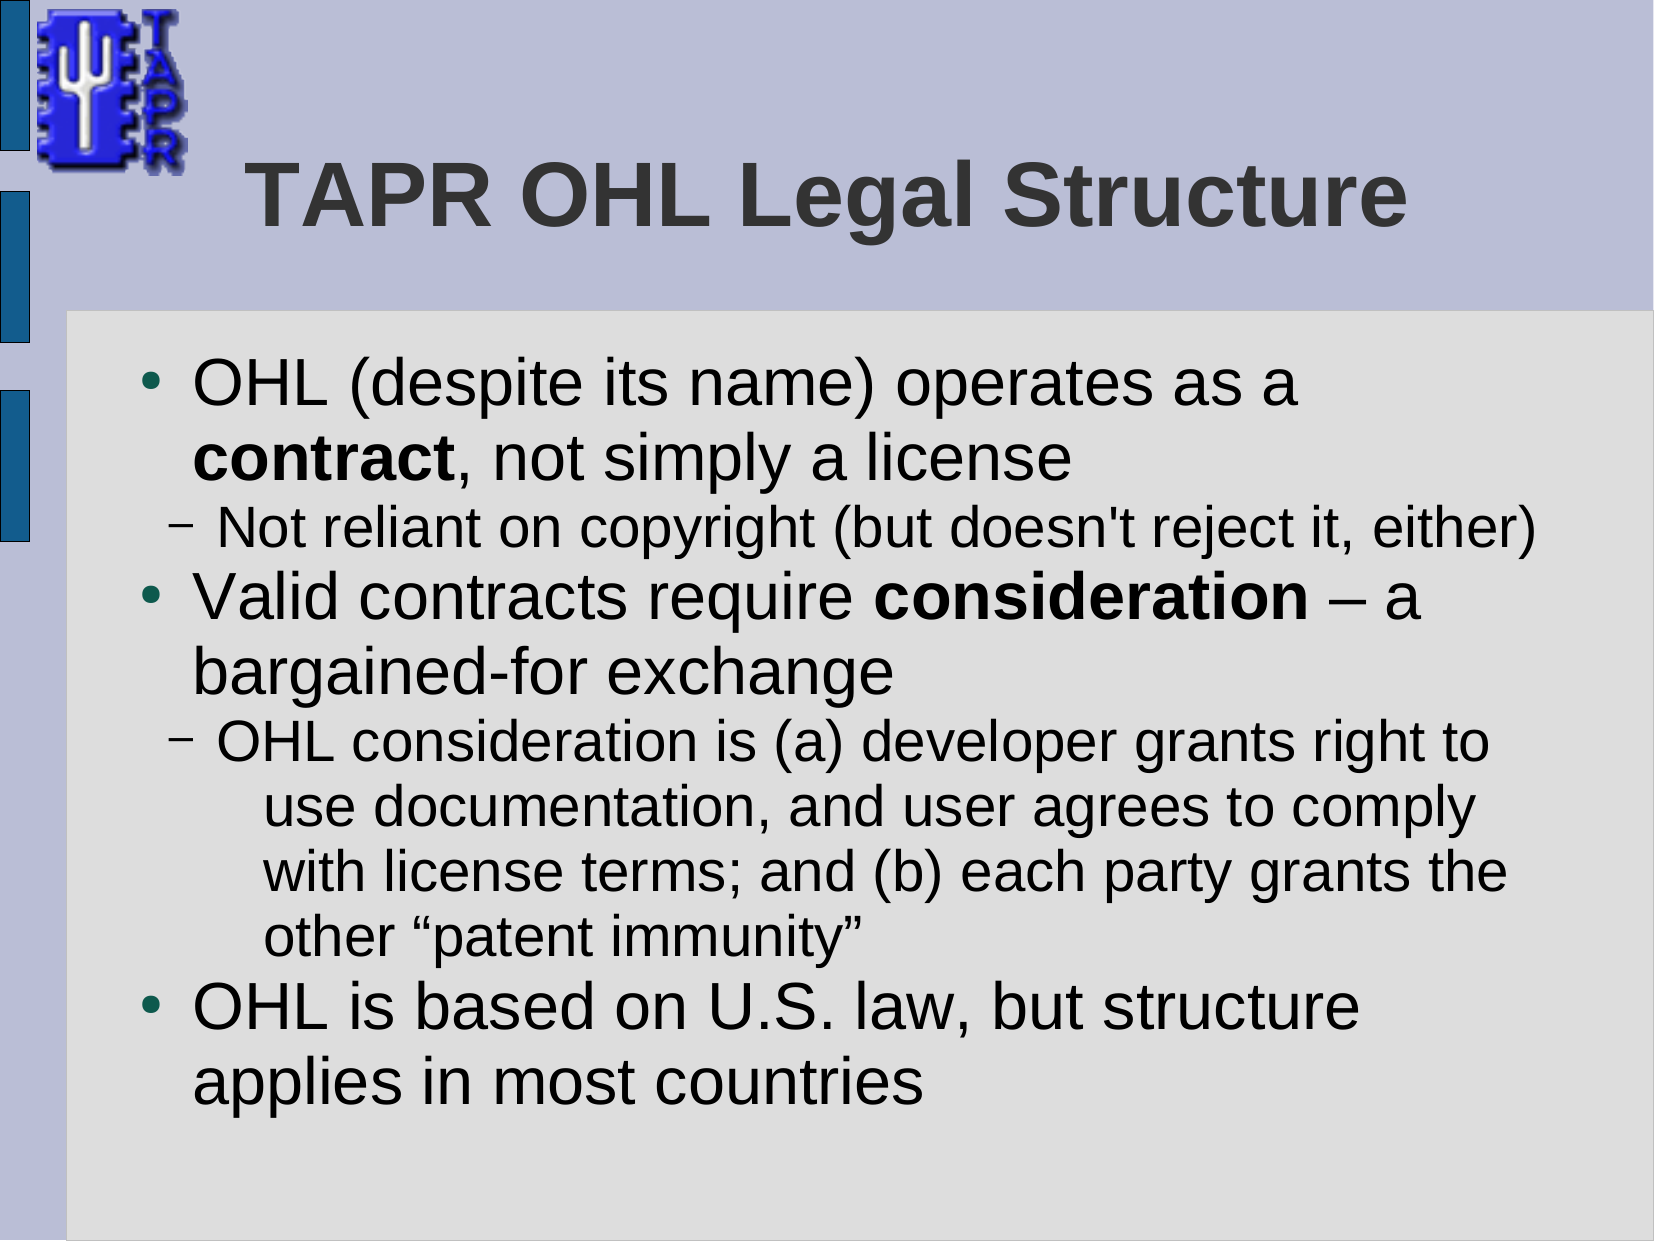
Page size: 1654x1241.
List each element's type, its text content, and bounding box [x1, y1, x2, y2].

list OHL (despite its name) operates as a contract, not simply a license Not reliant on copyright (but doesn't reject it, either) Valid contracts require consideration – a bargained-for exchange OHL consideration is (a) developer grants right to use documentation, and user agrees to comply with license terms; and (b) each party grants the other “patent immunity” OHL is based on U.S. law, but structure applies in most countries [121, 344, 1576, 1119]
picture [37, 9, 188, 176]
title TAPR OHL Legal Structure [121, 91, 1534, 299]
